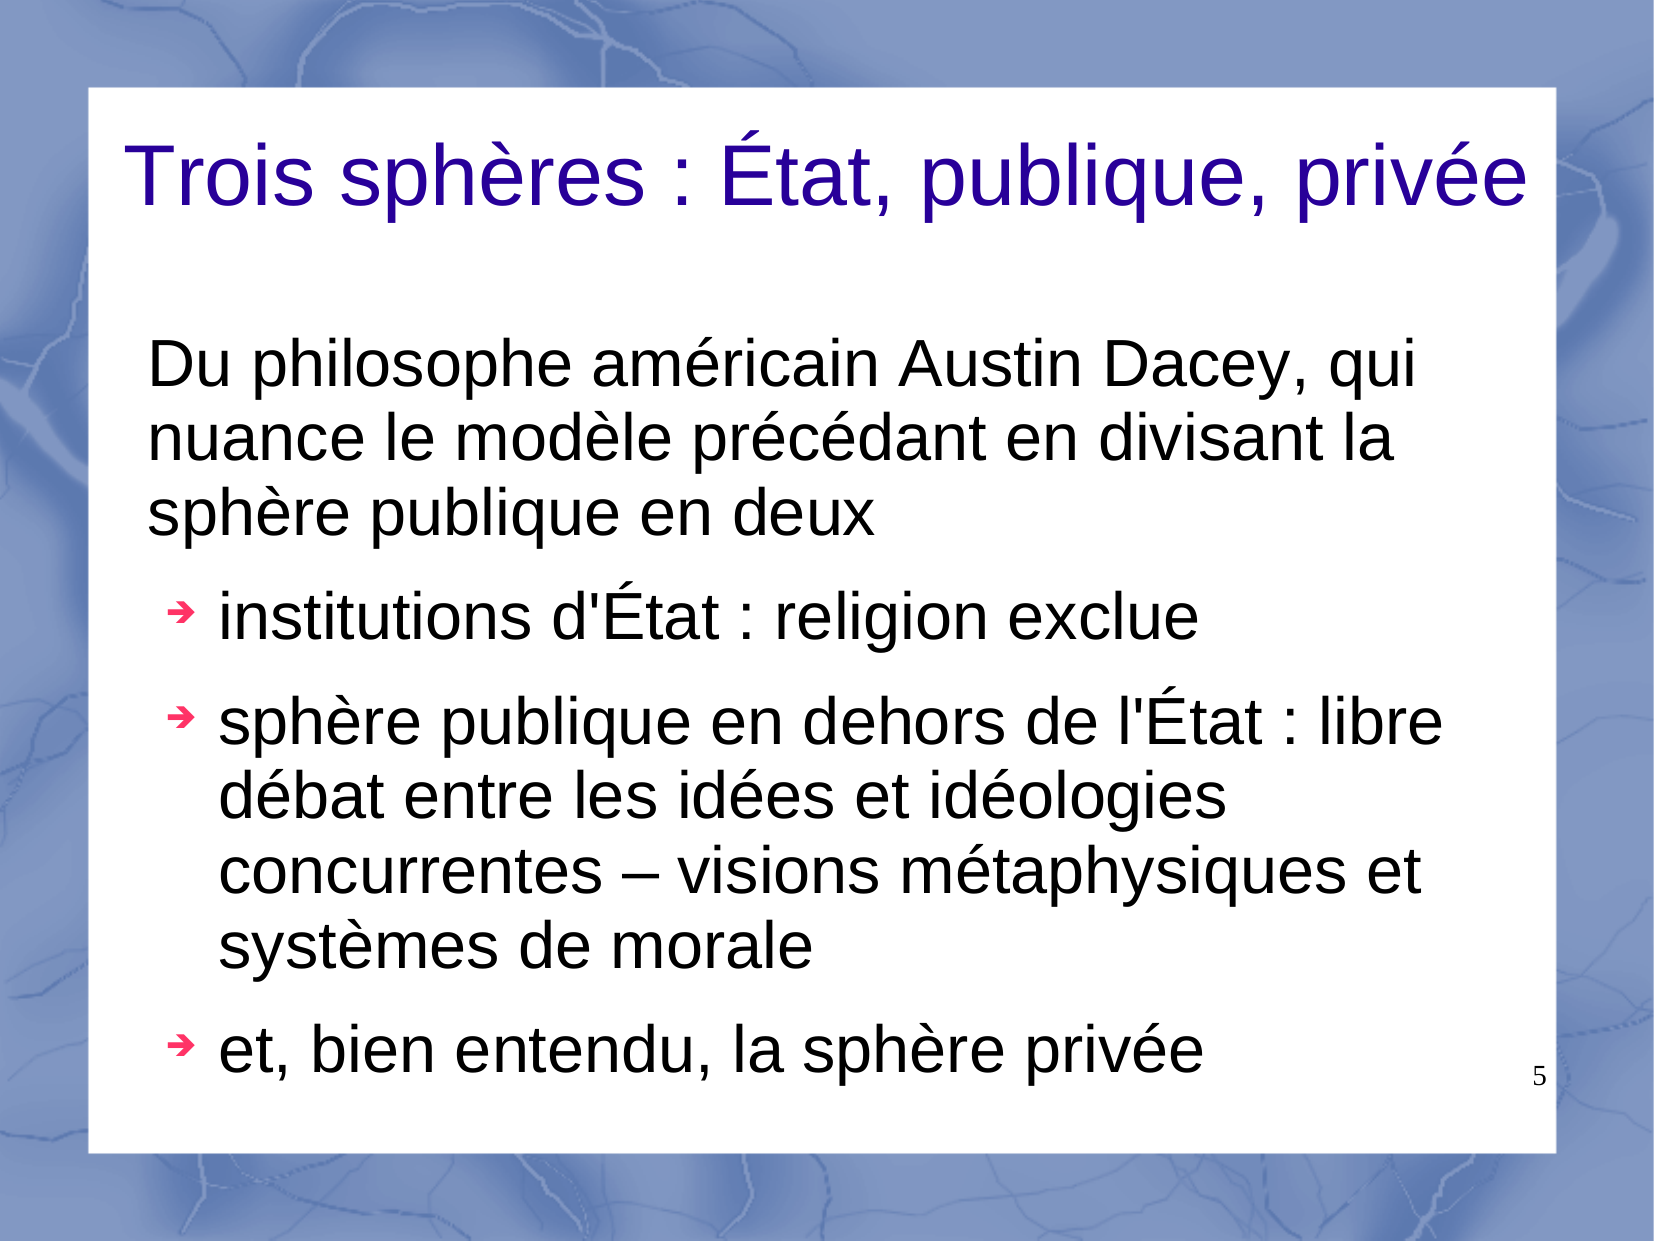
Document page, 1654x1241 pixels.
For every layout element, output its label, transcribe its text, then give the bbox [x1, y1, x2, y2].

picture [0, 0, 1654, 1241]
title Trois sphères : État, publique, privée [118, 90, 1536, 260]
list Du philosophe américain Austin Dacey, qui nuance le modèle précédant en divisant la sphère publique en deux institutions d'État : religion exclue sphère publique en dehors de l'État : libre débat entre les idées et idéologies concurrentes – visions métaphysiques et systèmes de morale et, bien entendu, la sphère privée [147, 325, 1506, 1088]
